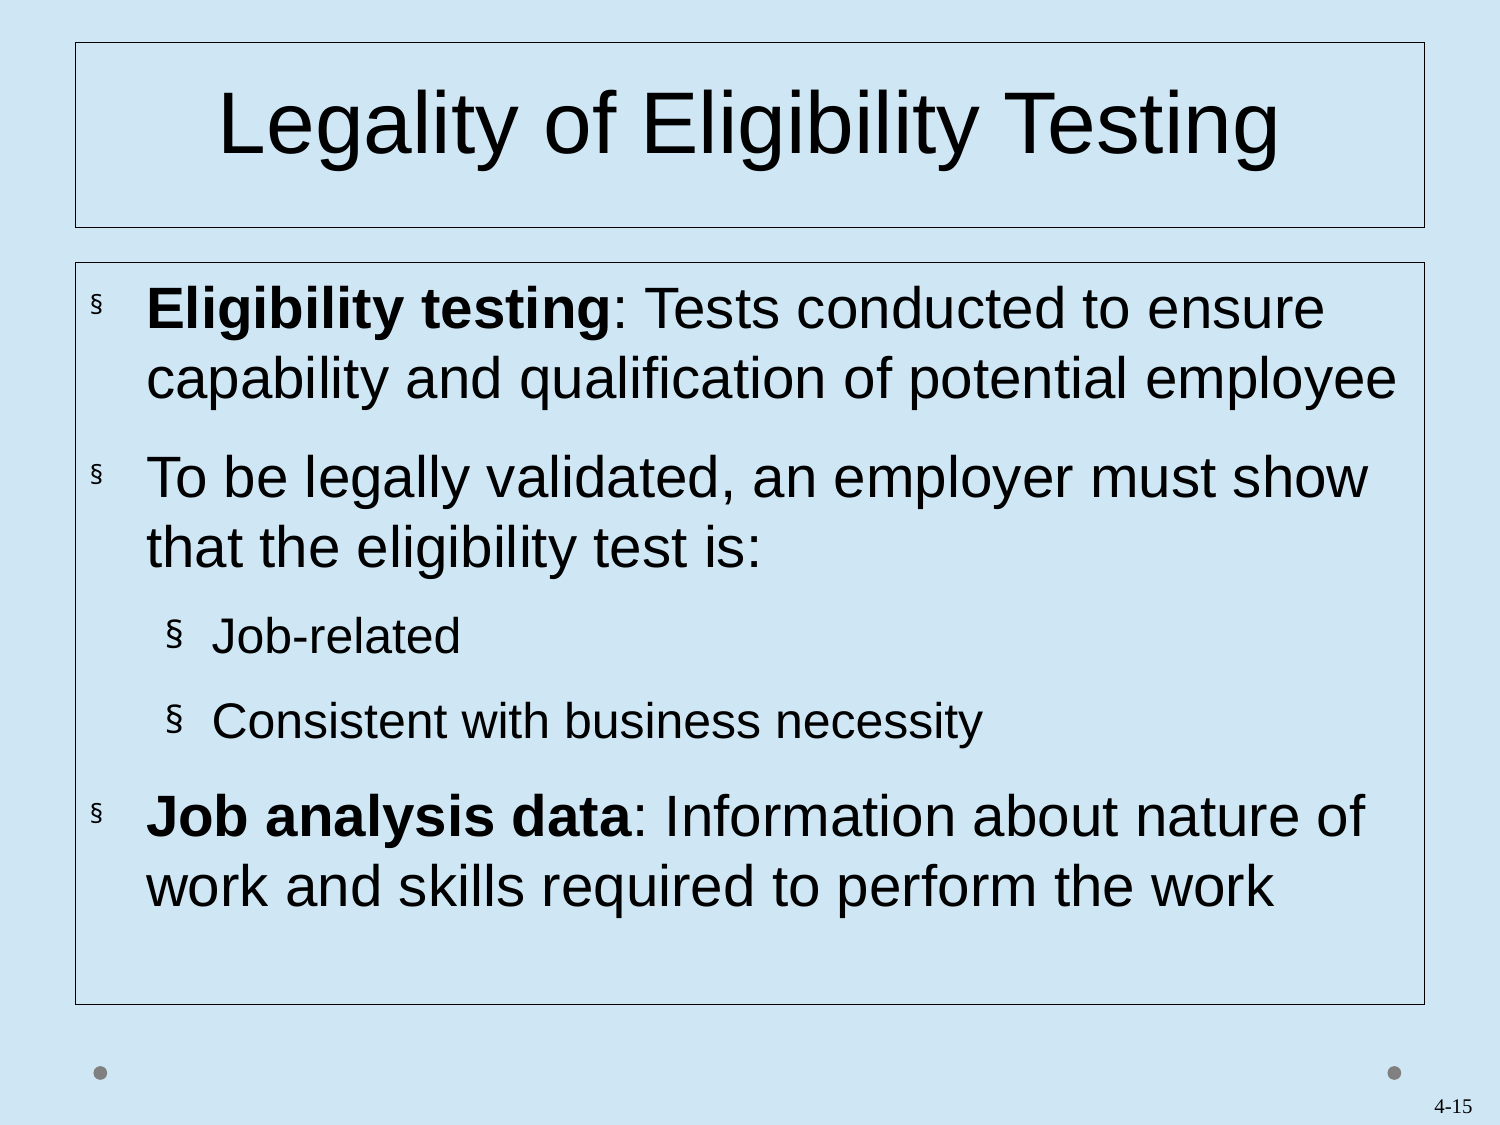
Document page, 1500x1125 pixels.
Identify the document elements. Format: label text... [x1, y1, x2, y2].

list Eligibility testing: Tests conducted to ensure capability and qualification of potential employee To be legally validated, an employer must show that the eligibility test is: Job-related Consistent with business necessity Job analysis data: Information about nature of work and skills required to perform the work [75, 262, 1425, 1005]
title Legality of Eligibility Testing [75, 42, 1425, 228]
